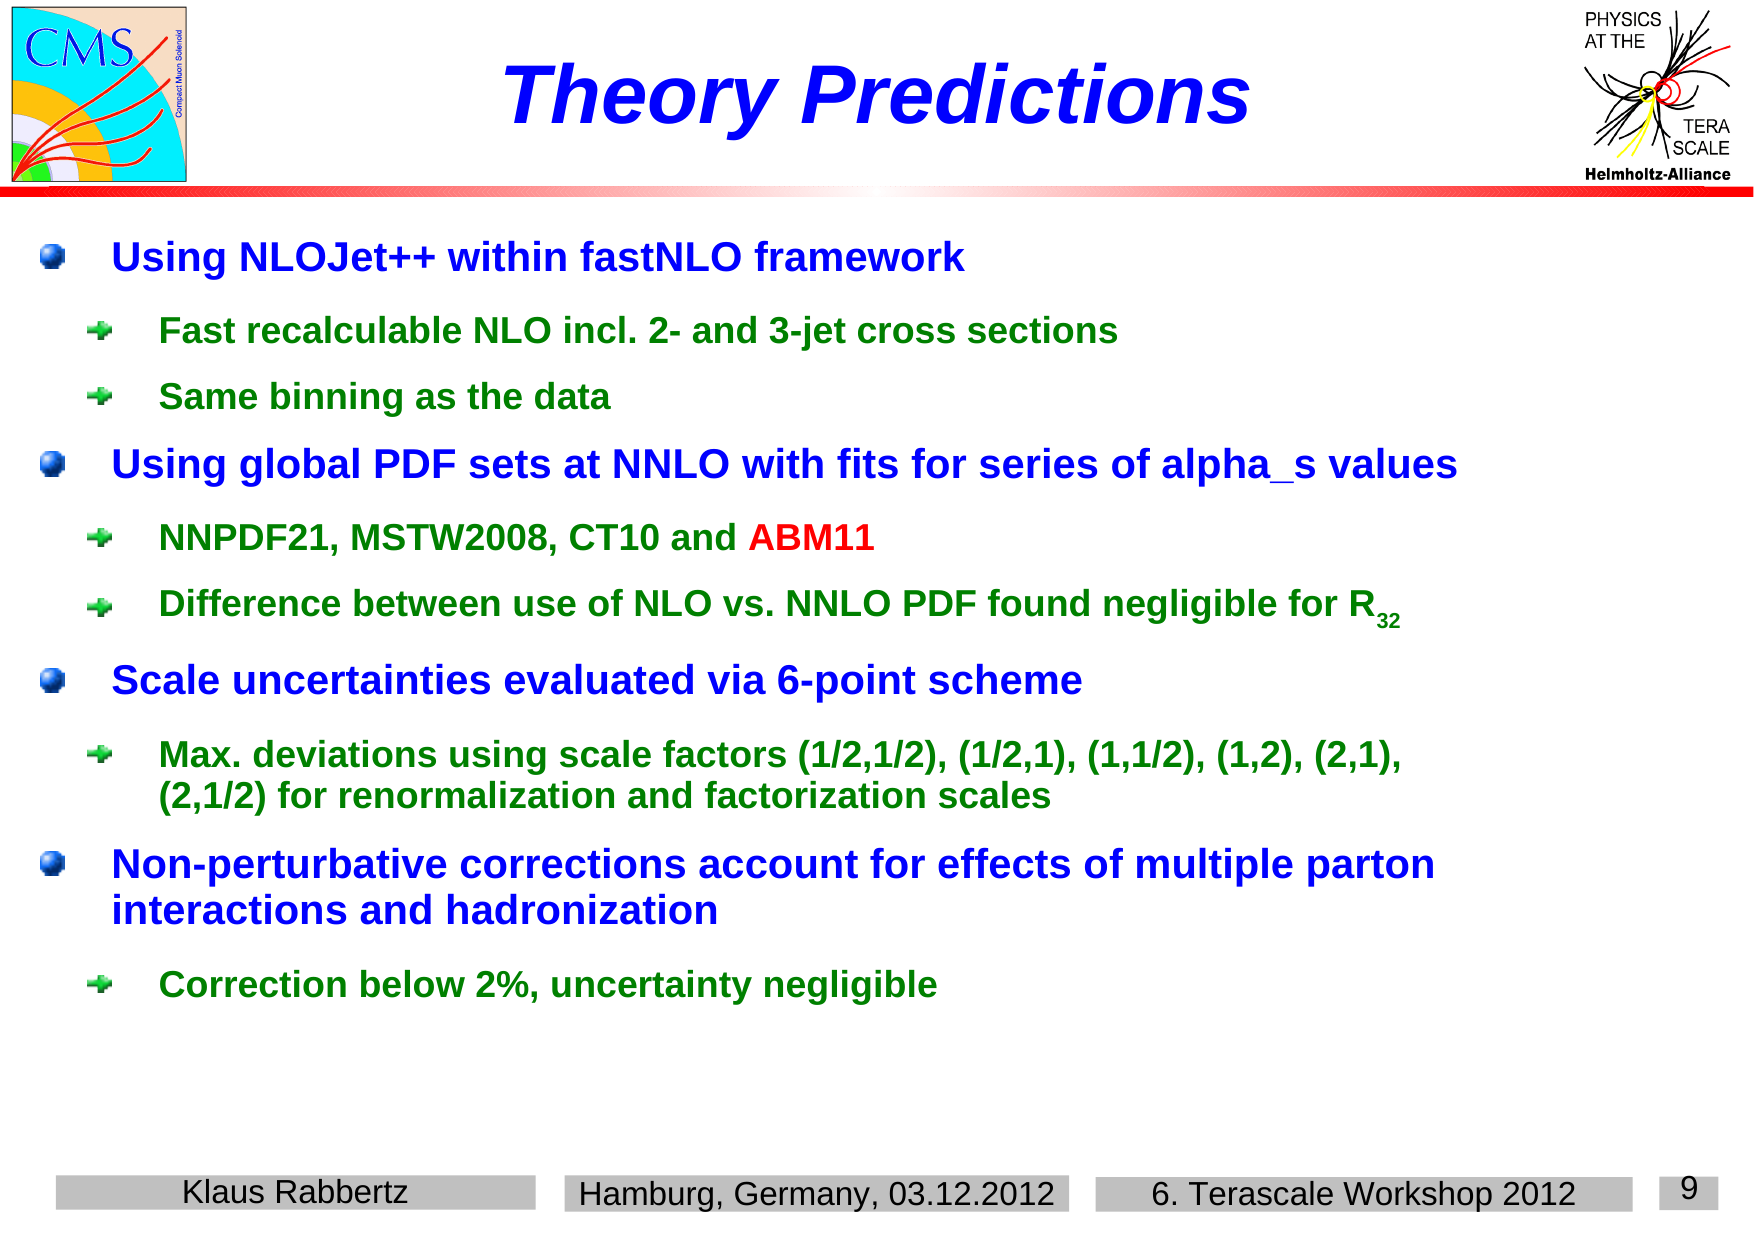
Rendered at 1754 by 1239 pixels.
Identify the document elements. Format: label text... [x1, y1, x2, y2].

title Theory Predictions [197, 12, 1556, 178]
picture [1570, 3, 1744, 191]
picture [11, 6, 187, 182]
list Using NLOJet++ within fastNLO framework Fast recalculable NLO incl. 2- and 3-jet cross sections Same binning as the data Using global PDF sets at NNLO with fits for series of alpha_s values NNPDF21, MSTW2008, CT10 and ABM11 Difference between use of NLO vs. NNLO PDF found negligible for R32 Scale uncertainties evaluated via 6-point scheme Max. deviations using scale factors (1/2,1/2), (1/2,1), (1,1/2), (1,2), (2,1), (2,1/2) for renormalization and factorization scales Non-perturbative corrections account for effects of multiple parton interactions and hadronization Correction below 2%, uncertainty negligible [28, 233, 1481, 1006]
